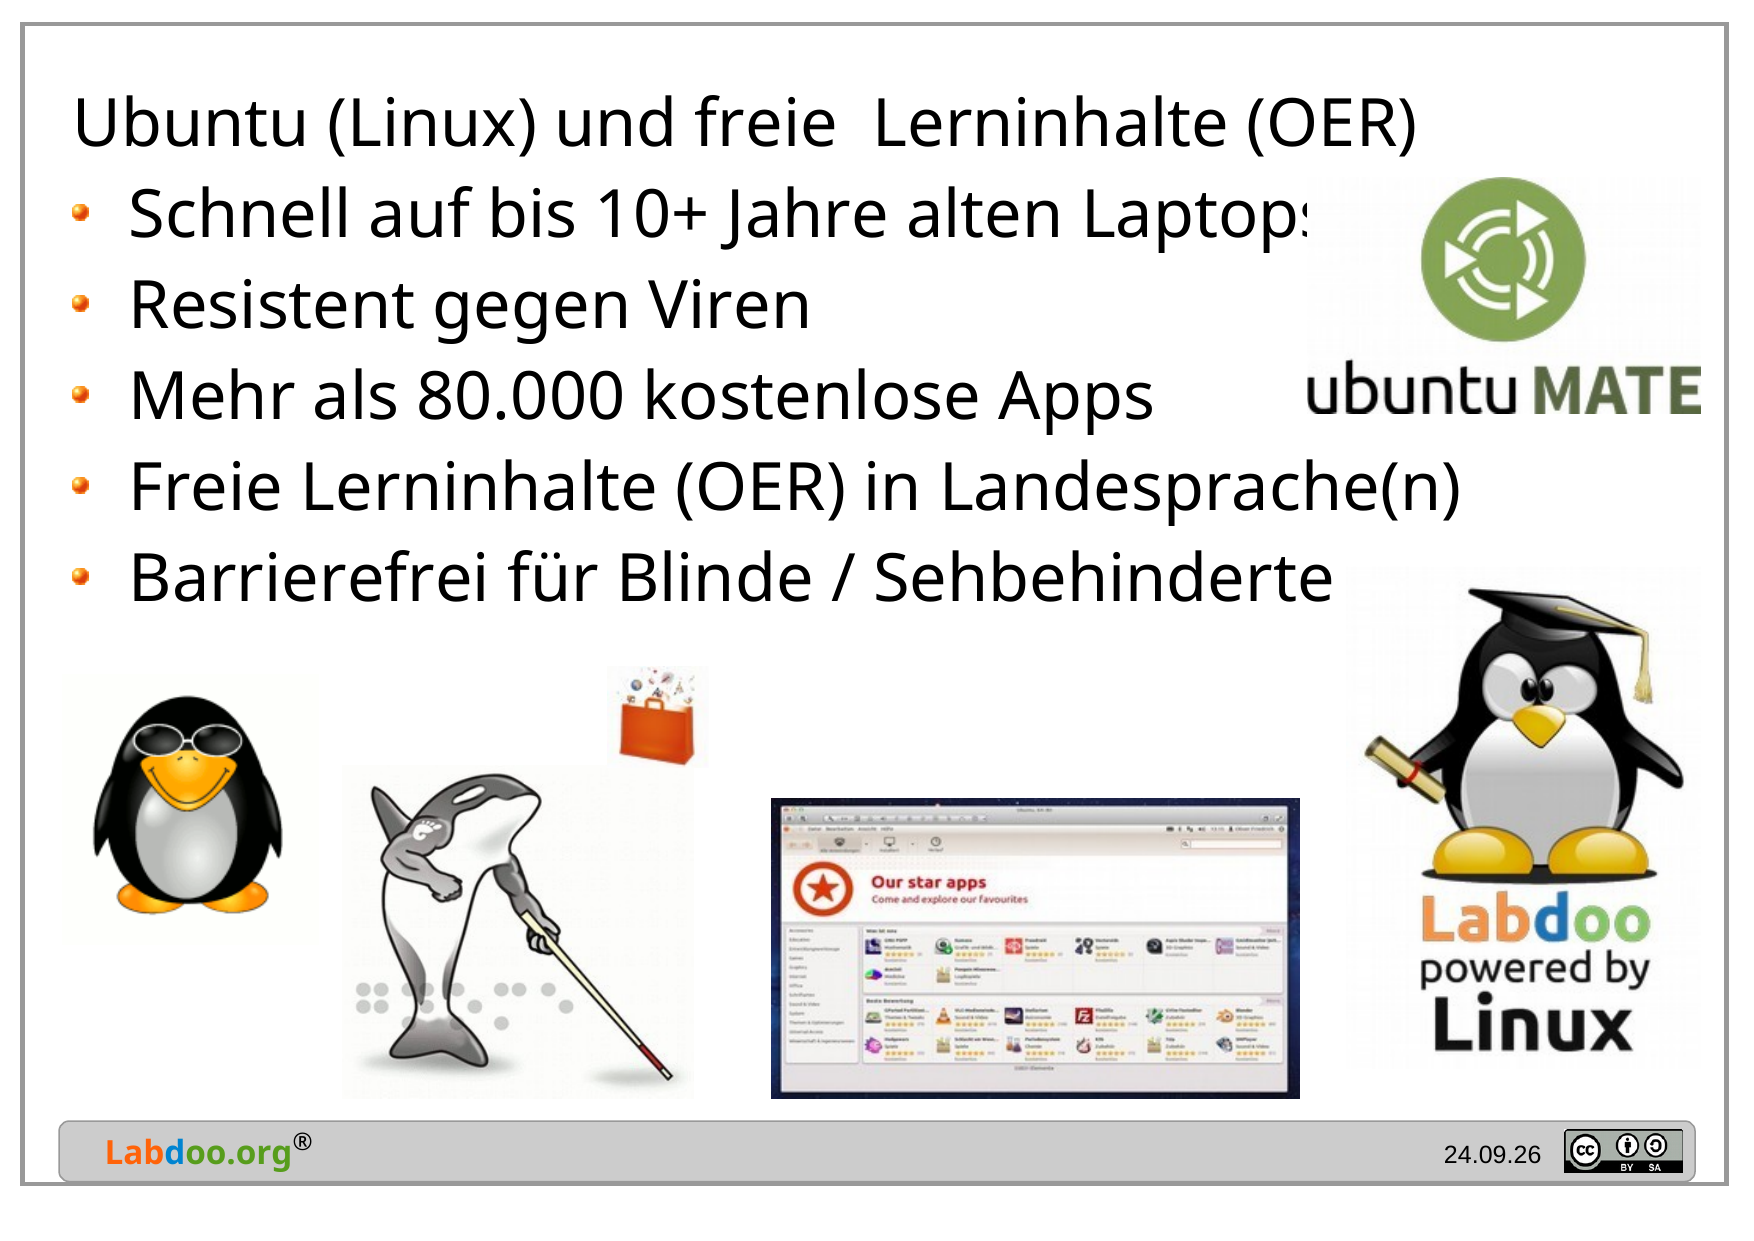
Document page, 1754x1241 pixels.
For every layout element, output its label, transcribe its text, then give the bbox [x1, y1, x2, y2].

picture [342, 666, 709, 1099]
picture [72, 568, 89, 585]
picture [1564, 1129, 1683, 1173]
picture [72, 477, 89, 494]
text_box Labdoo.org® [89, 1097, 1167, 1176]
picture [72, 386, 89, 403]
picture [72, 295, 89, 312]
text_box Ubuntu (Linux) und freie Lerninhalte (OER) Schnell auf bis 10+ Jahre alten Laptops Resistent gegen Viren Mehr als 80.000 kostenlose Apps Freie Lerninhalte (OER) in Landesprache(n) Barrierefrei für Blinde / Sehbehinderte [72, 82, 1689, 461]
picture [771, 798, 1300, 1099]
picture [1346, 566, 1701, 1069]
picture [62, 674, 319, 945]
picture [1307, 177, 1701, 414]
picture [72, 204, 89, 221]
